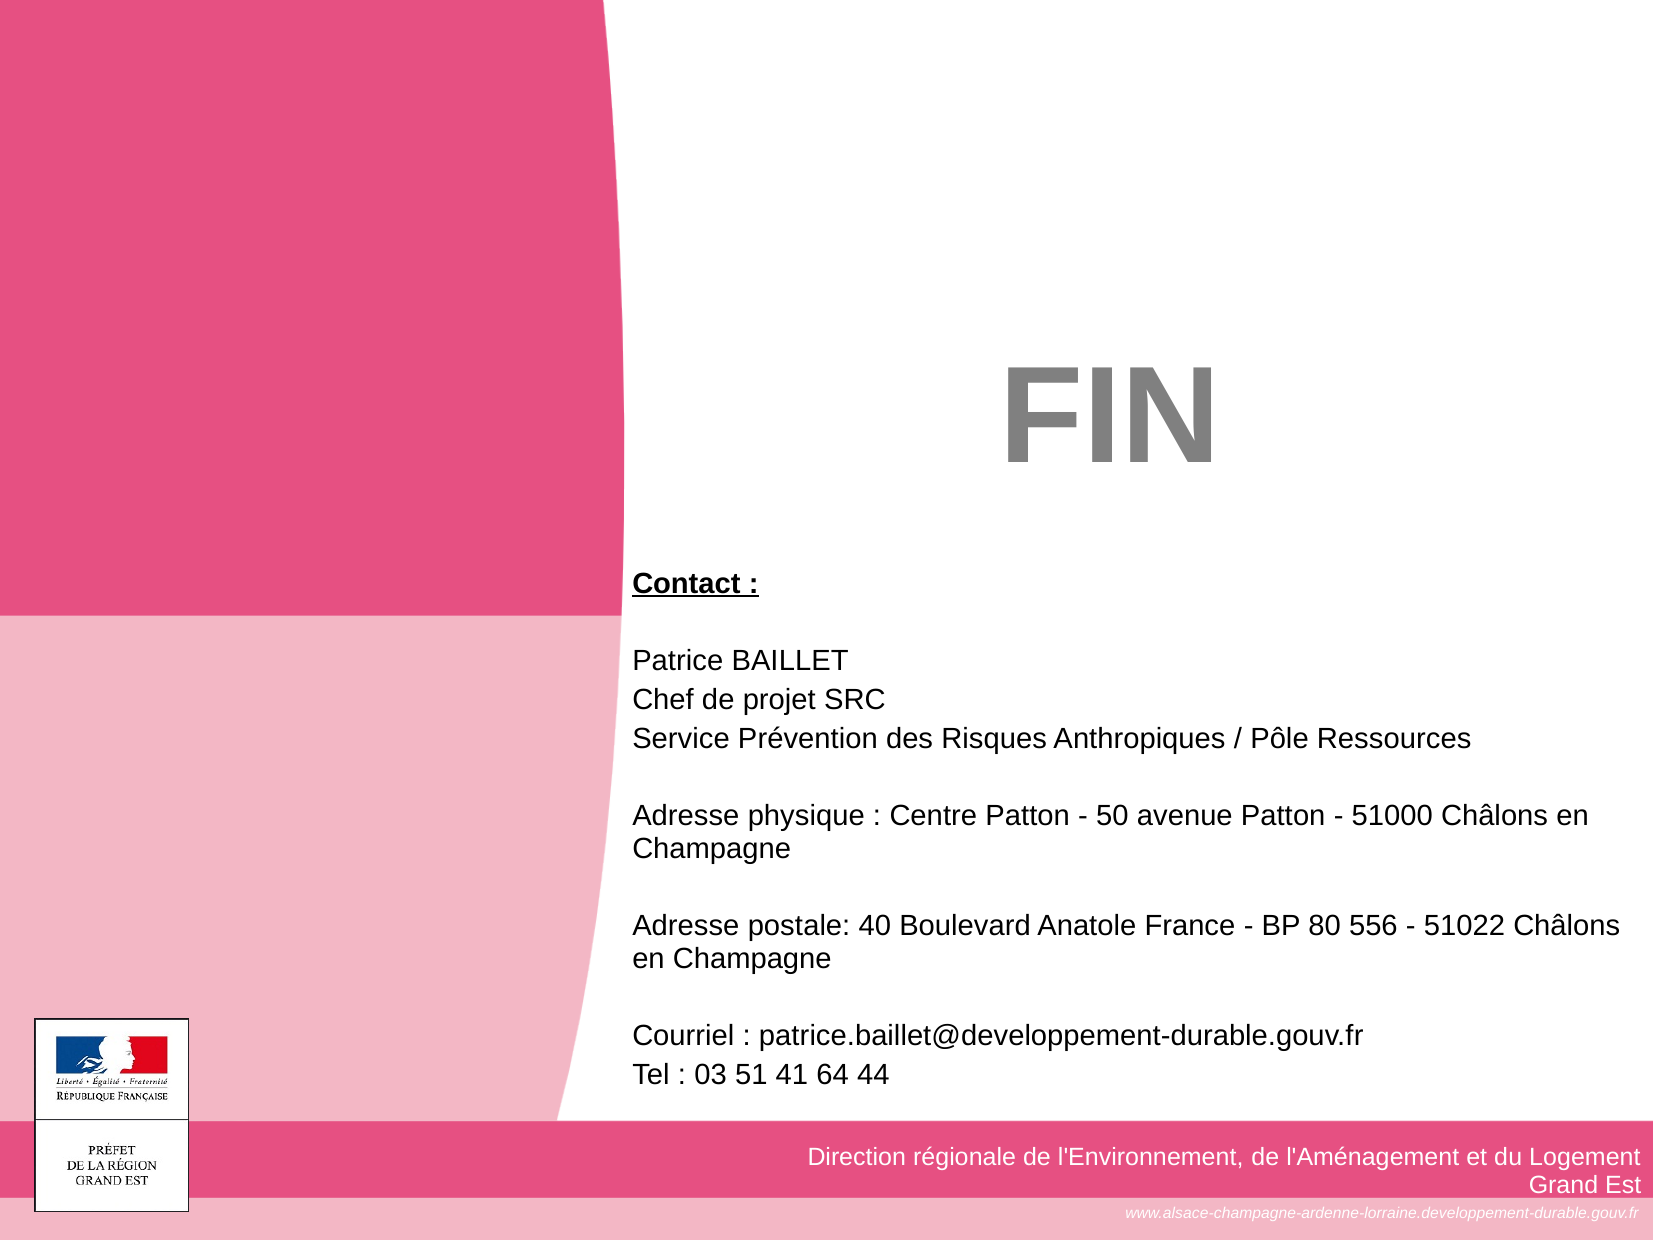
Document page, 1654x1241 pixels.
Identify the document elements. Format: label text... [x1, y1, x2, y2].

text_box Contact : Patrice BAILLET Chef de projet SRC Service Prévention des Risques Anthropiques / Pôle Ressources Adresse physique : Centre Patton - 50 avenue Patton - 51000 Châlons en Champagne Adresse postale: 40 Boulevard Anatole France - BP 80 556 - 51022 Châlons en Champagne Courriel : patrice.baillet@developpement-durable.gouv.fr Tel : 03 51 41 64 44 [632, 566, 1642, 1091]
text_box FIN [984, 330, 1236, 500]
picture [0, 0, 1653, 1240]
